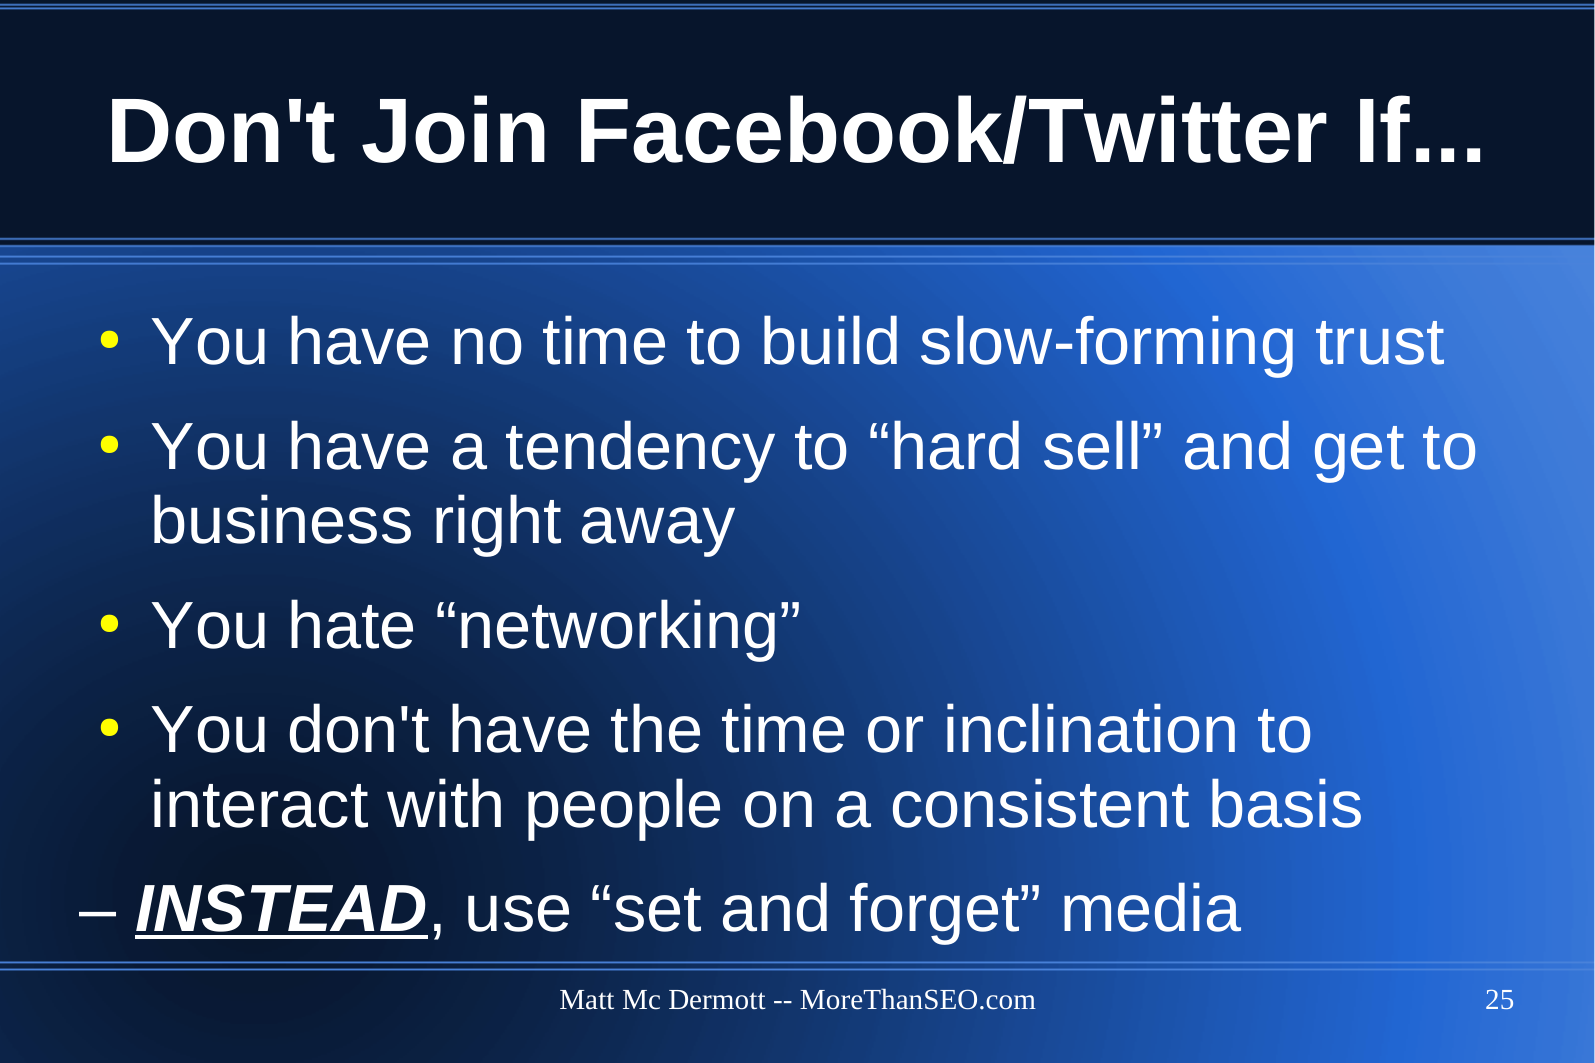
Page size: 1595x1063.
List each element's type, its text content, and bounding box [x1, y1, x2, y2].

picture [0, 0, 1595, 1063]
title Don't Join Facebook/Twitter If... [79, 42, 1515, 220]
list You have no time to build slow-forming trust You have a tendency to “hard sell” and get to business right away You hate “networking” You don't have the time or inclination to interact with people on a consistent basis – INSTEAD, use “set and forget” media [79, 304, 1515, 946]
